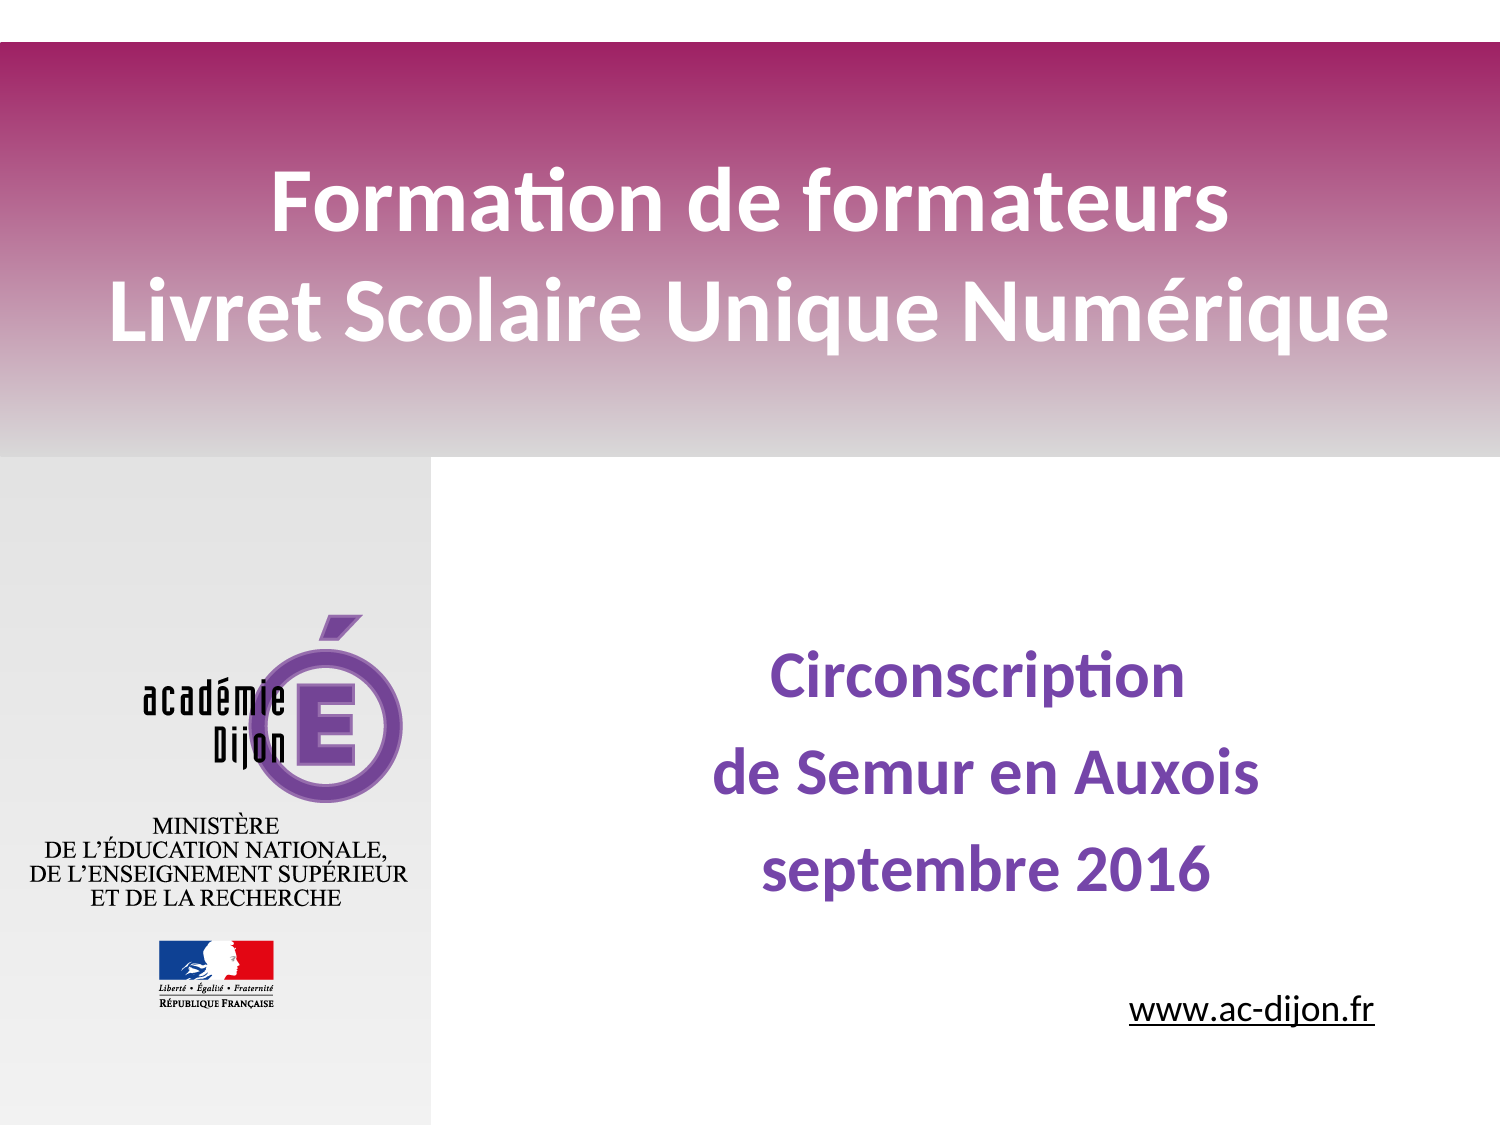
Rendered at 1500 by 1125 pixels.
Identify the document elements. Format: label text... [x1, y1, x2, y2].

text_box Formation de formateurs Livret Scolaire Unique Numérique [0, 42, 1500, 457]
text_box Circonscription de Semur en Auxois septembre 2016 [513, 527, 1459, 961]
picture [29, 612, 408, 1009]
